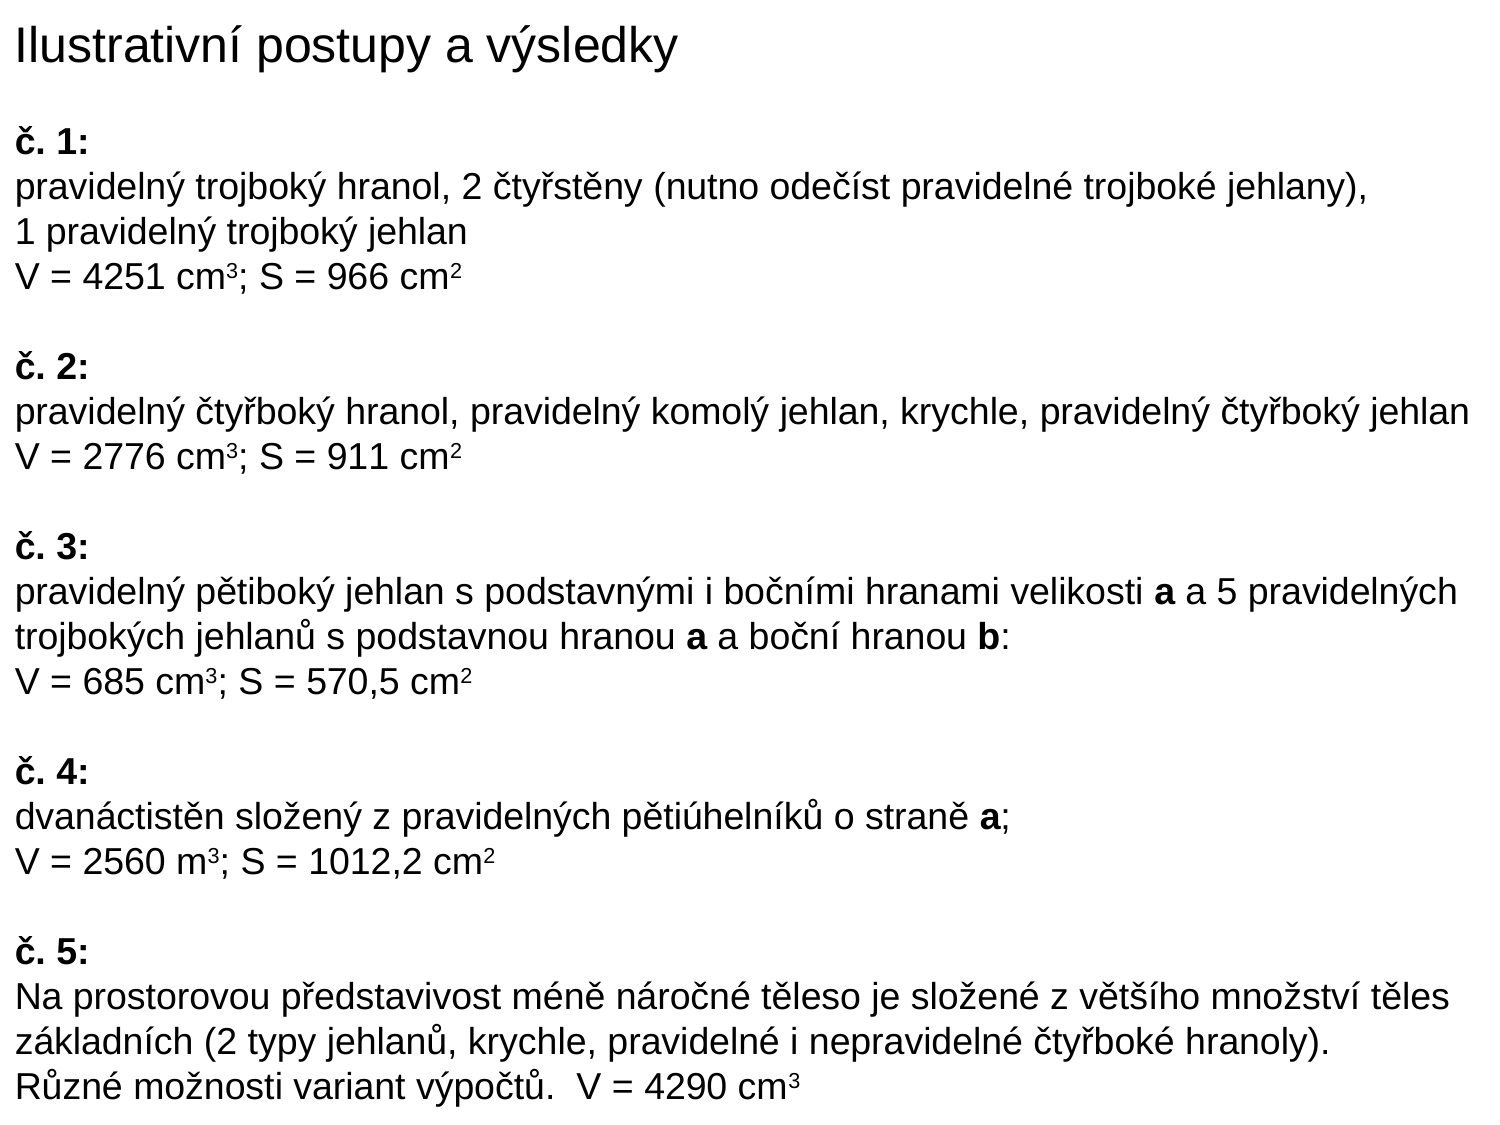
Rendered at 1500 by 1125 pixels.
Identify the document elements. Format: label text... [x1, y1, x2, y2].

text_box Ilustrativní postupy a výsledky č. 1: pravidelný trojboký hranol, 2 čtyřstěny (nutno odečíst pravidelné trojboké jehlany), 1 pravidelný trojboký jehlan V = 4251 cm3; S = 966 cm2 č. 2: pravidelný čtyřboký hranol, pravidelný komolý jehlan, krychle, pravidelný čtyřboký jehlan V = 2776 cm3; S = 911 cm2 č. 3: pravidelný pětiboký jehlan s podstavnými i bočními hranami velikosti a a 5 pravidelných trojbokých jehlanů s podstavnou hranou a a boční hranou b: V = 685 cm3; S = 570,5 cm2 č. 4: dvanáctistěn složený z pravidelných pětiúhelníků o straně a; V = 2560 m3; S = 1012,2 cm2 č. 5: Na prostorovou představivost méně náročné těleso je složené z většího množství těles základních (2 typy jehlanů, krychle, pravidelné i nepravidelné čtyřboké hranoly). Různé možnosti variant výpočtů. V = 4290 cm3 [0, 4, 1500, 1115]
